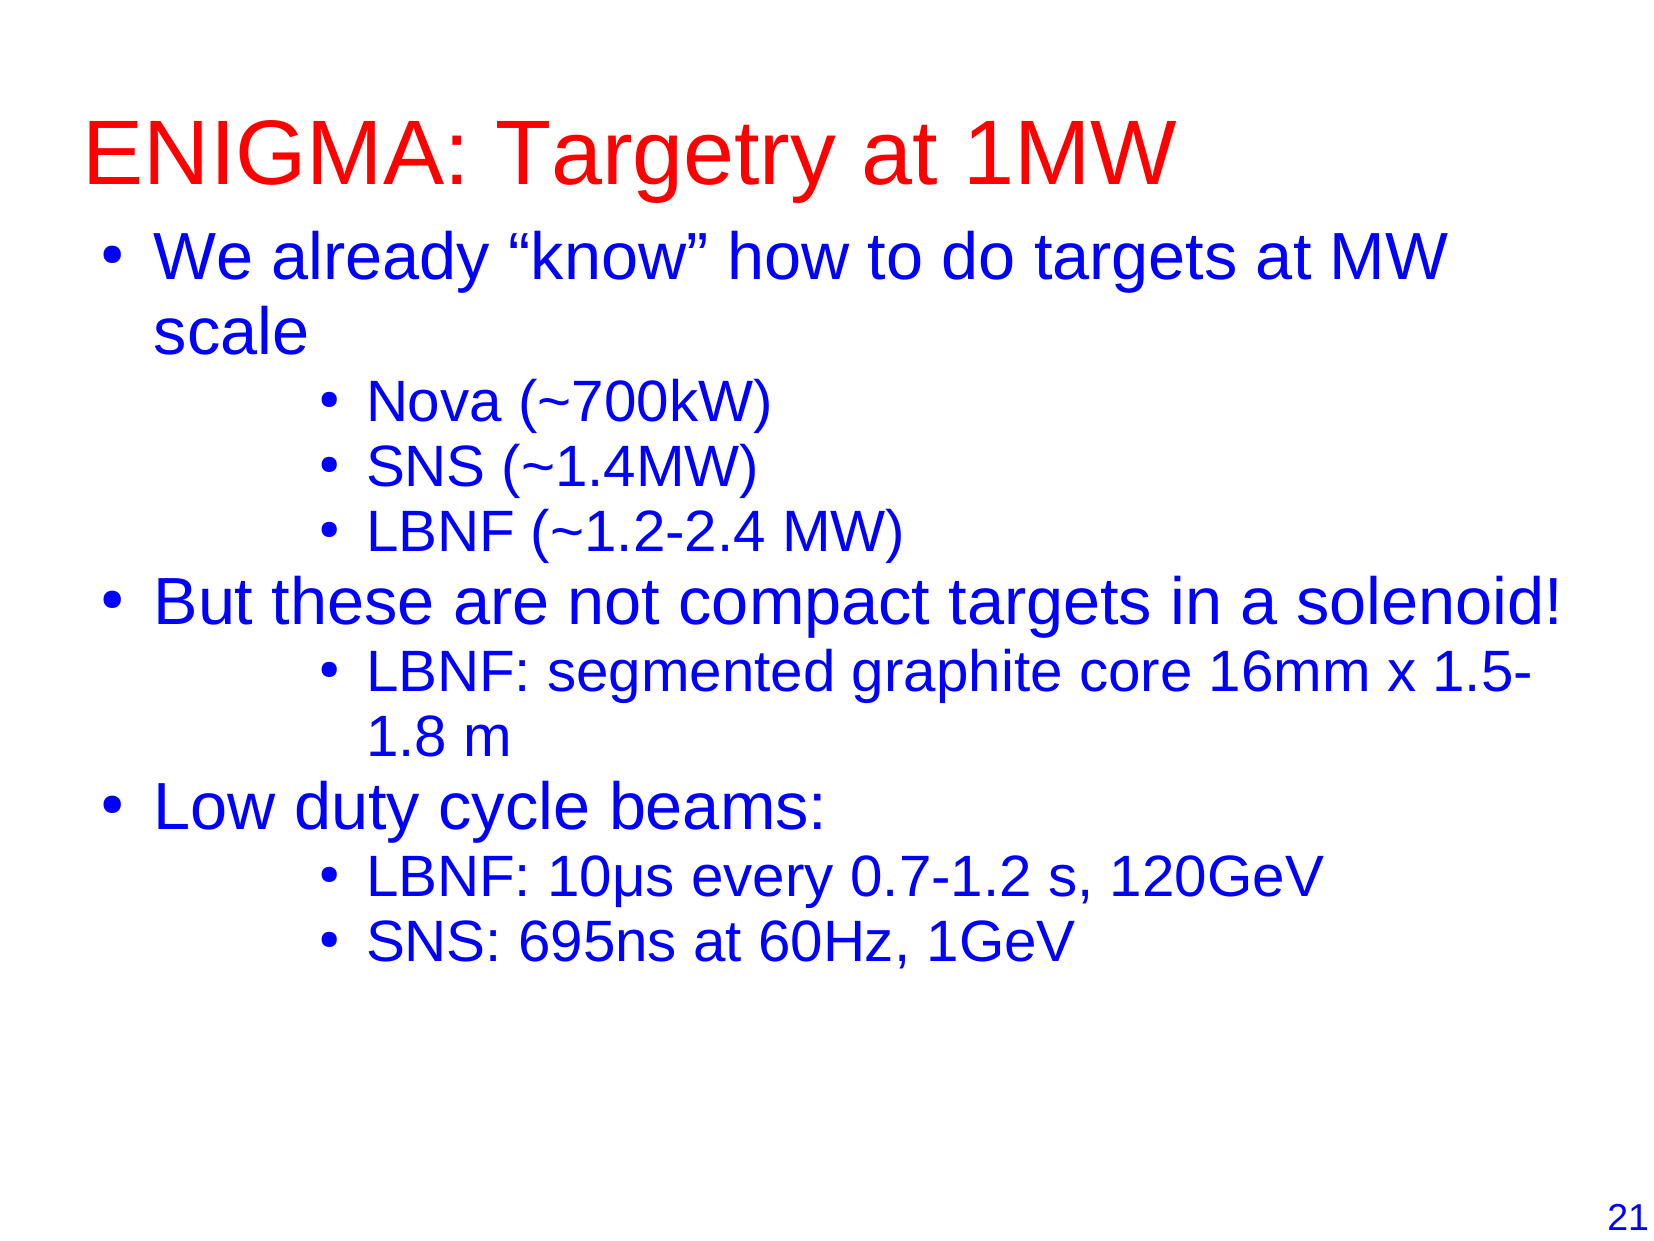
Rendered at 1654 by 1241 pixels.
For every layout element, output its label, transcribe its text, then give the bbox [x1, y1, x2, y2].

title ENIGMA: Targetry at 1MW [82, 49, 1571, 219]
list We already “know” how to do targets at MW scale Nova (~700kW) SNS (~1.4MW) LBNF (~1.2-2.4 MW) But these are not compact targets in a solenoid! LBNF: segmented graphite core 16mm x 1.5-1.8 m Low duty cycle beams: LBNF: 10μs every 0.7-1.2 s, 120GeV SNS: 695ns at 60Hz, 1GeV [82, 219, 1571, 1038]
